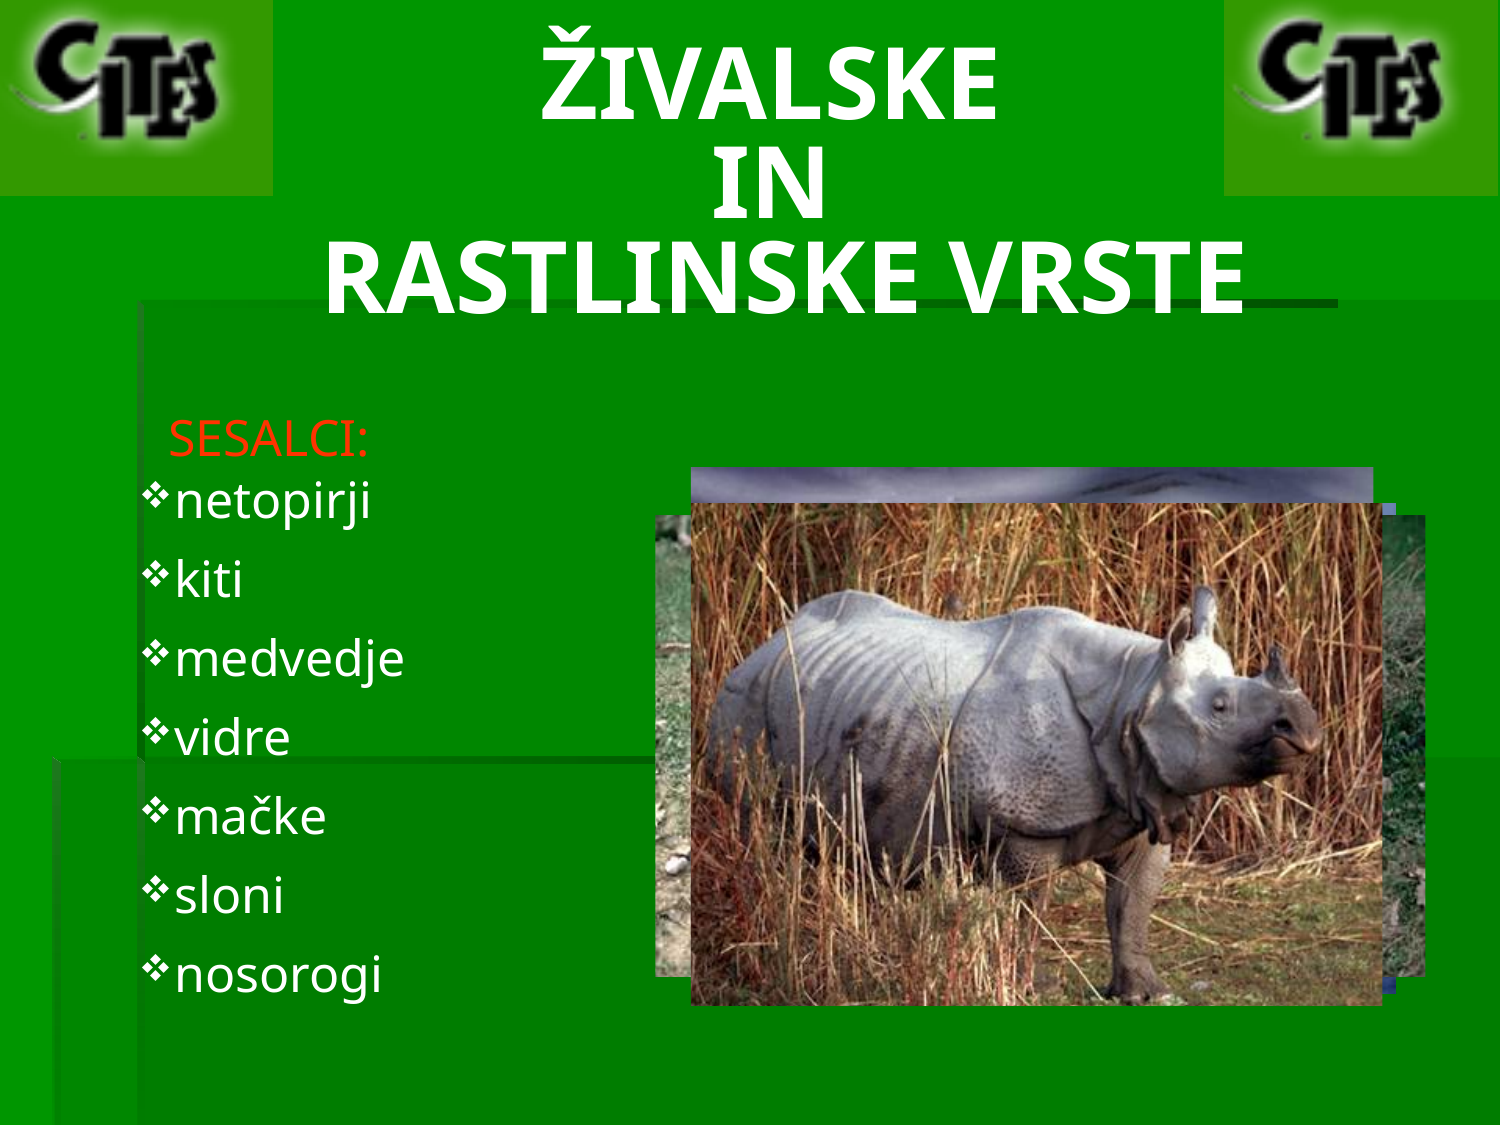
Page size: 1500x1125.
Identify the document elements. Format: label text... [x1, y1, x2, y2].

text_box ŽIVALSKE IN RASTLINSKE VRSTE [159, 0, 1410, 331]
picture [0, 0, 159, 196]
text_box netopirji kiti medvedje vidre mačke sloni nosorogi [123, 467, 573, 1011]
picture [655, 467, 1426, 1006]
picture [1410, 0, 1498, 196]
text_box SESALCI: [153, 398, 386, 467]
